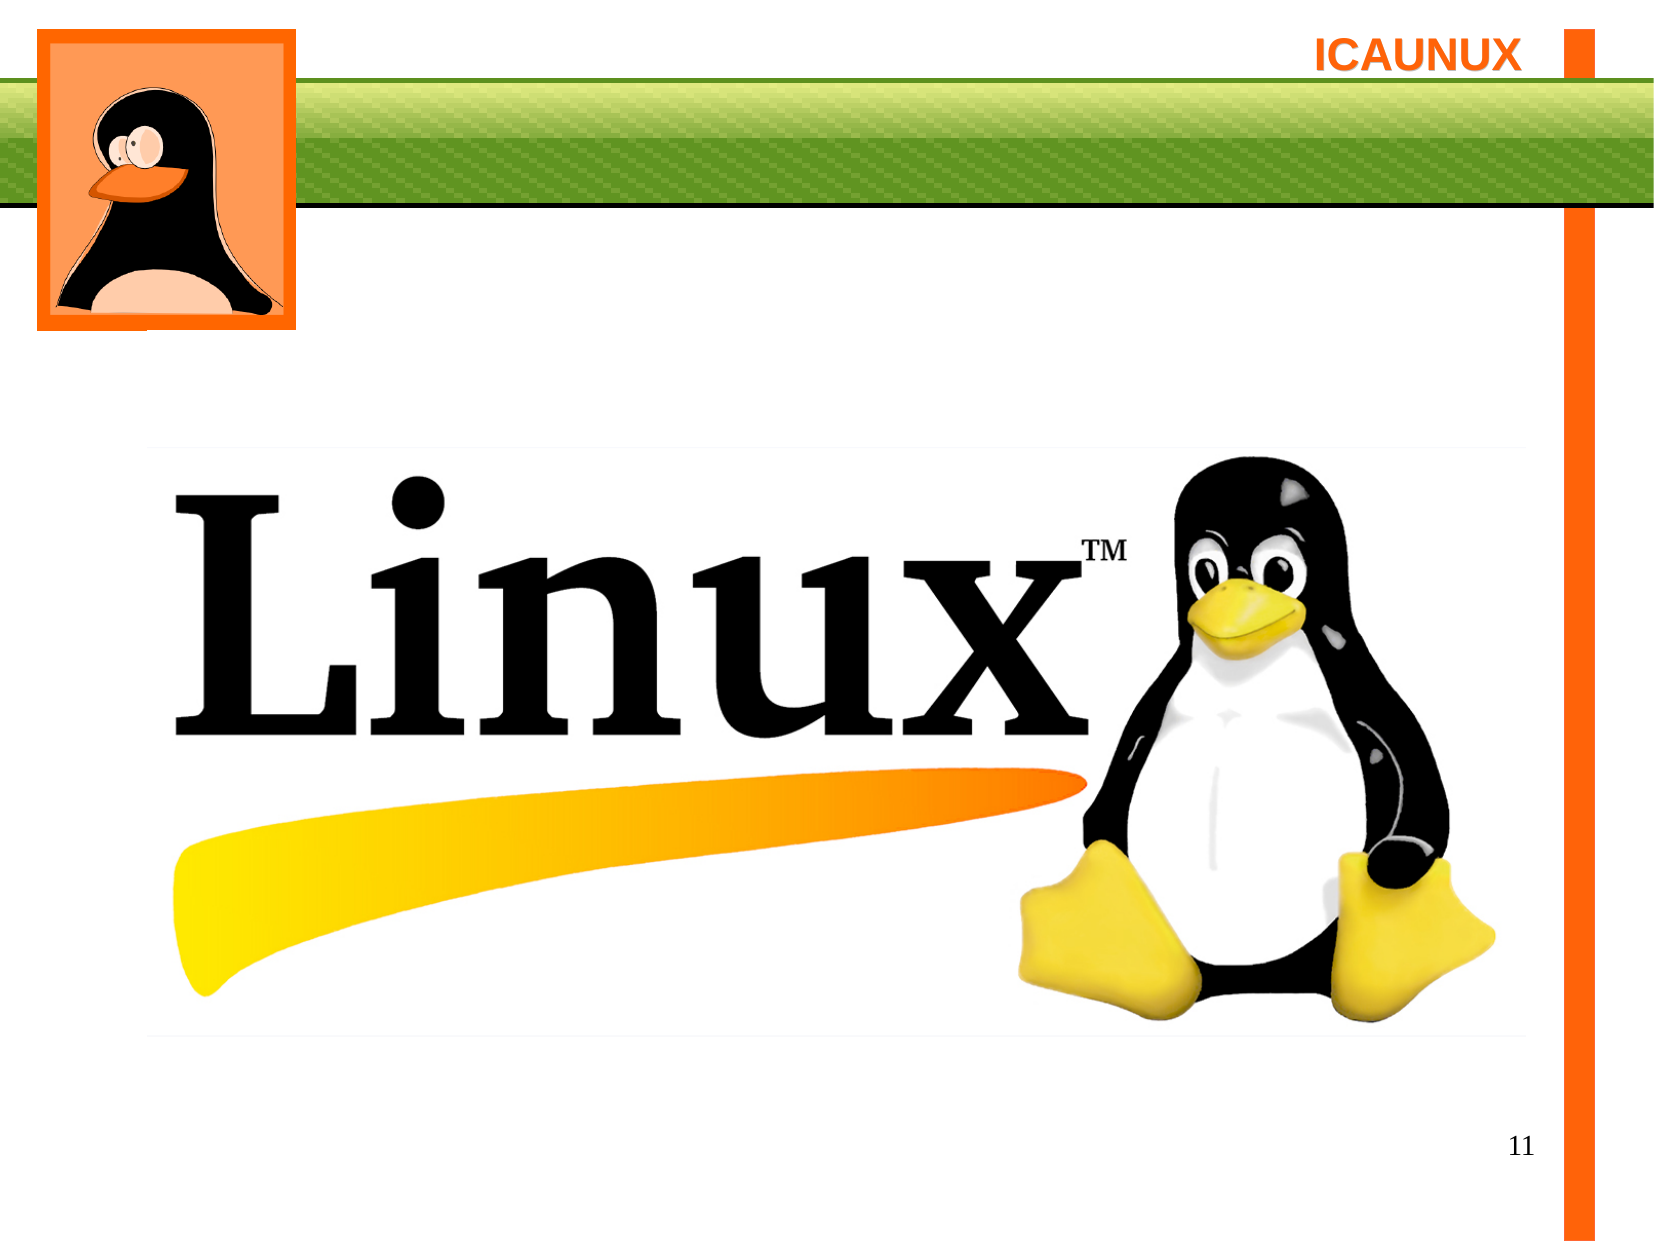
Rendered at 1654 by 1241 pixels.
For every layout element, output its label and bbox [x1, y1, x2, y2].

picture [0, 29, 1654, 1092]
